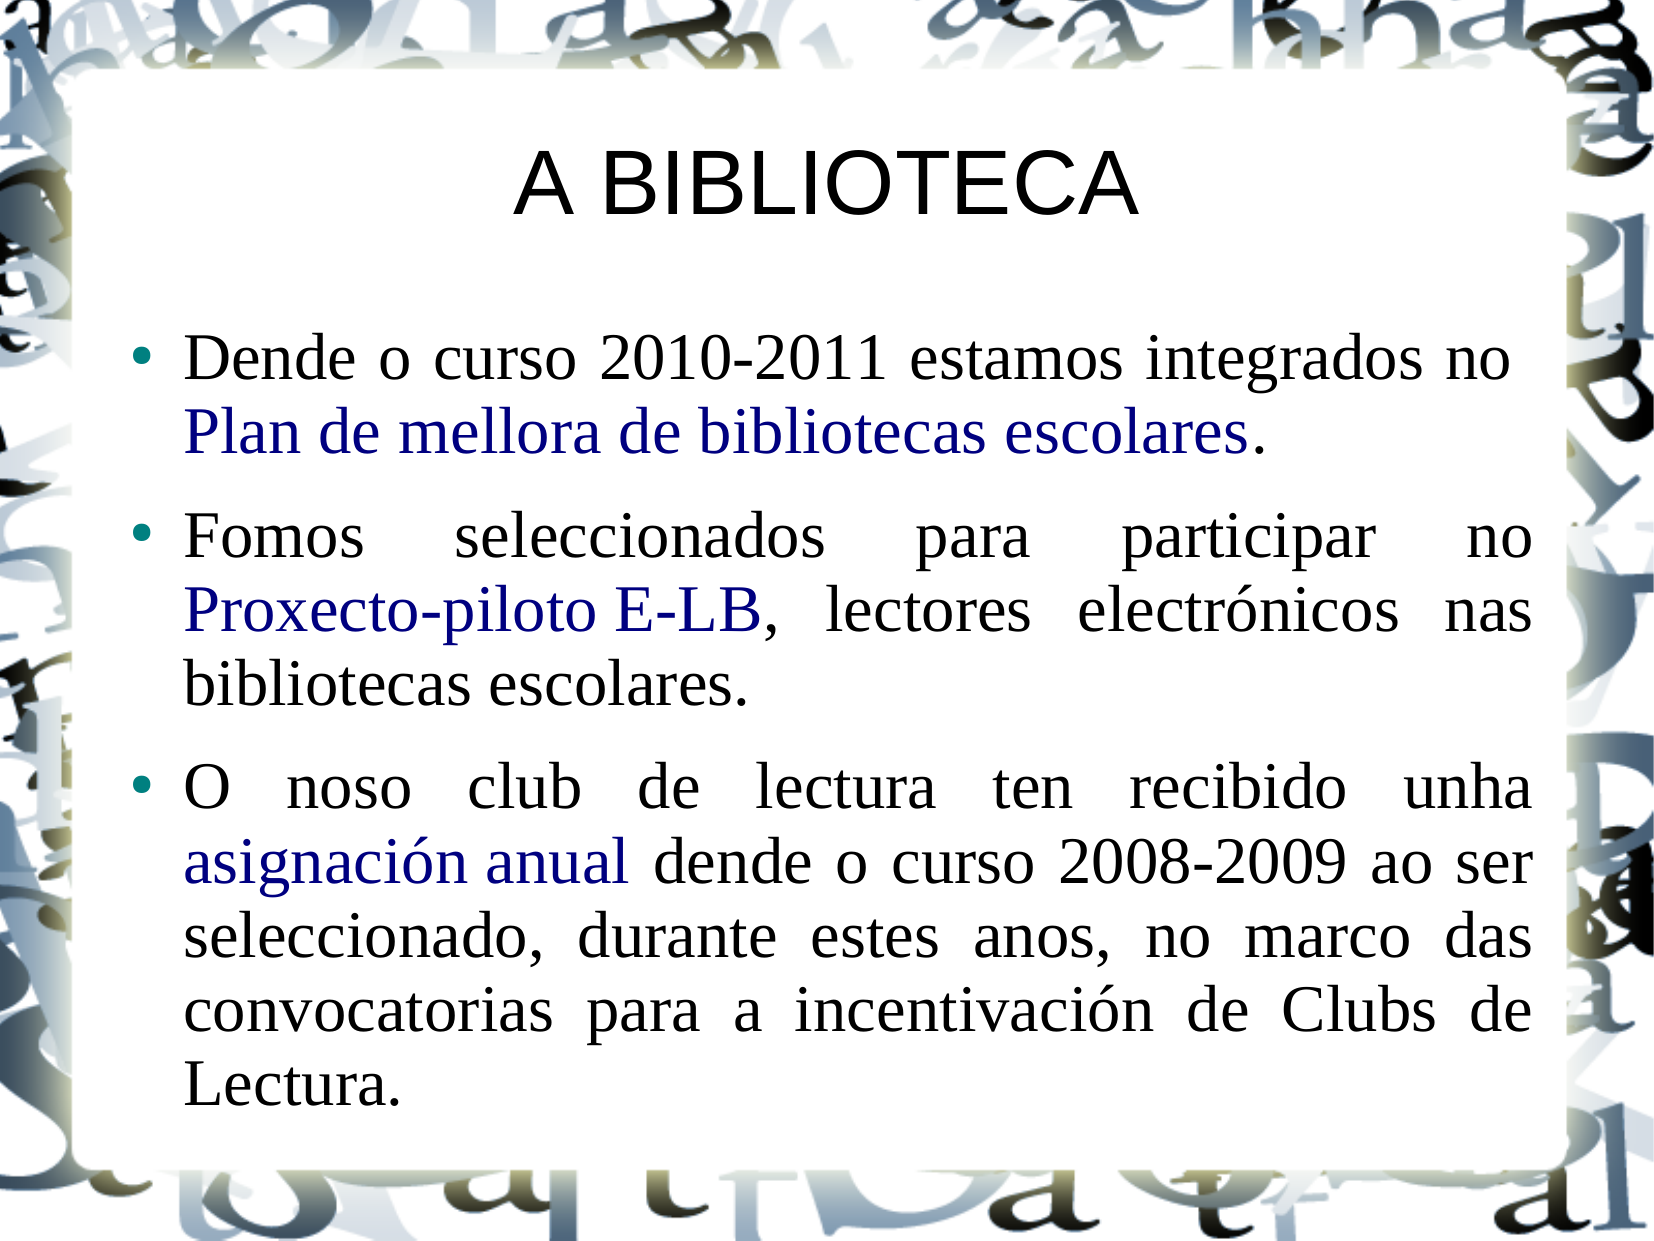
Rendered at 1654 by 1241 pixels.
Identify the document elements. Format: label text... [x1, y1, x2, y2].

list Dende o curso 2010-2011 estamos integrados no Plan de mellora de bibliotecas escolares. Fomos seleccionados para participar no Proxecto-piloto E-LB, lectores electrónicos nas bibliotecas escolares. O noso club de lectura ten recibido unha asignación anual dende o curso 2008-2009 ao ser seleccionado, durante estes anos, no marco das convocatorias para a incentivación de Clubs de Lectura. [112, 320, 1536, 1120]
picture [0, 0, 1654, 1241]
title A BIBLIOTECA [82, 78, 1571, 287]
